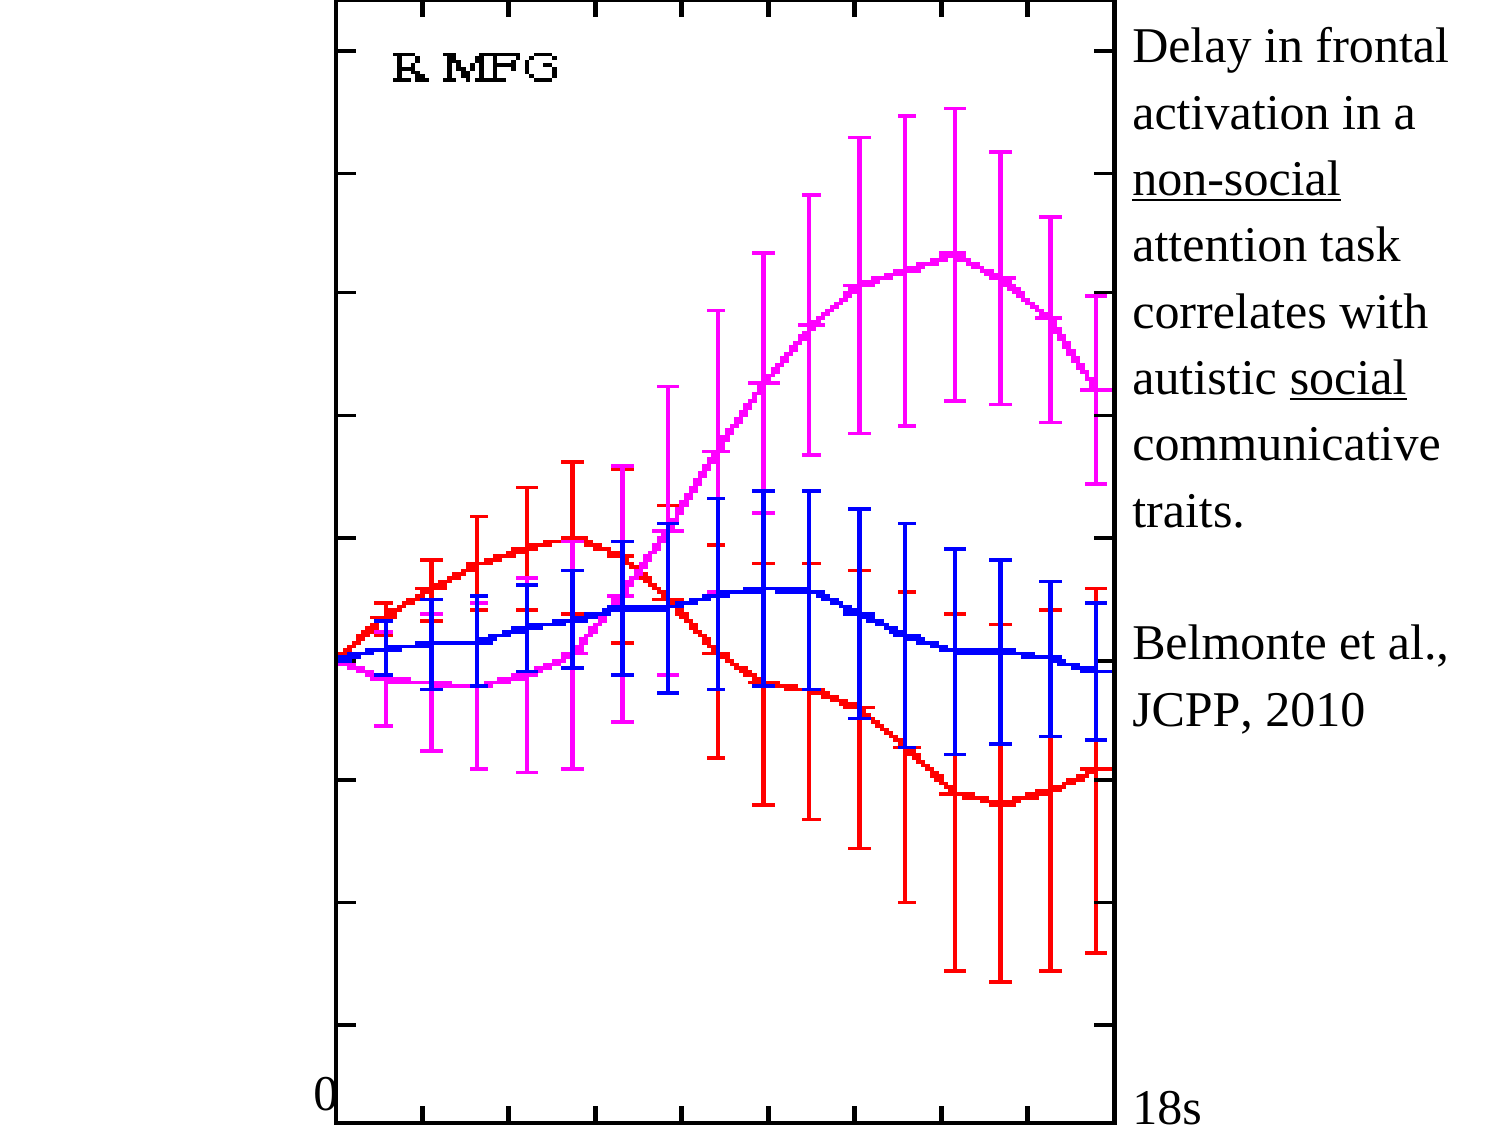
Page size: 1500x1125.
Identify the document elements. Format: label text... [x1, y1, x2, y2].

picture [334, 0, 1117, 1125]
title Delay in frontal activation in a non-social attention task correlates with autistic social communicative traits. Belmonte et al., JCPP, 2010 18s [1117, 5, 1471, 1125]
title 0 [0, 1051, 354, 1125]
